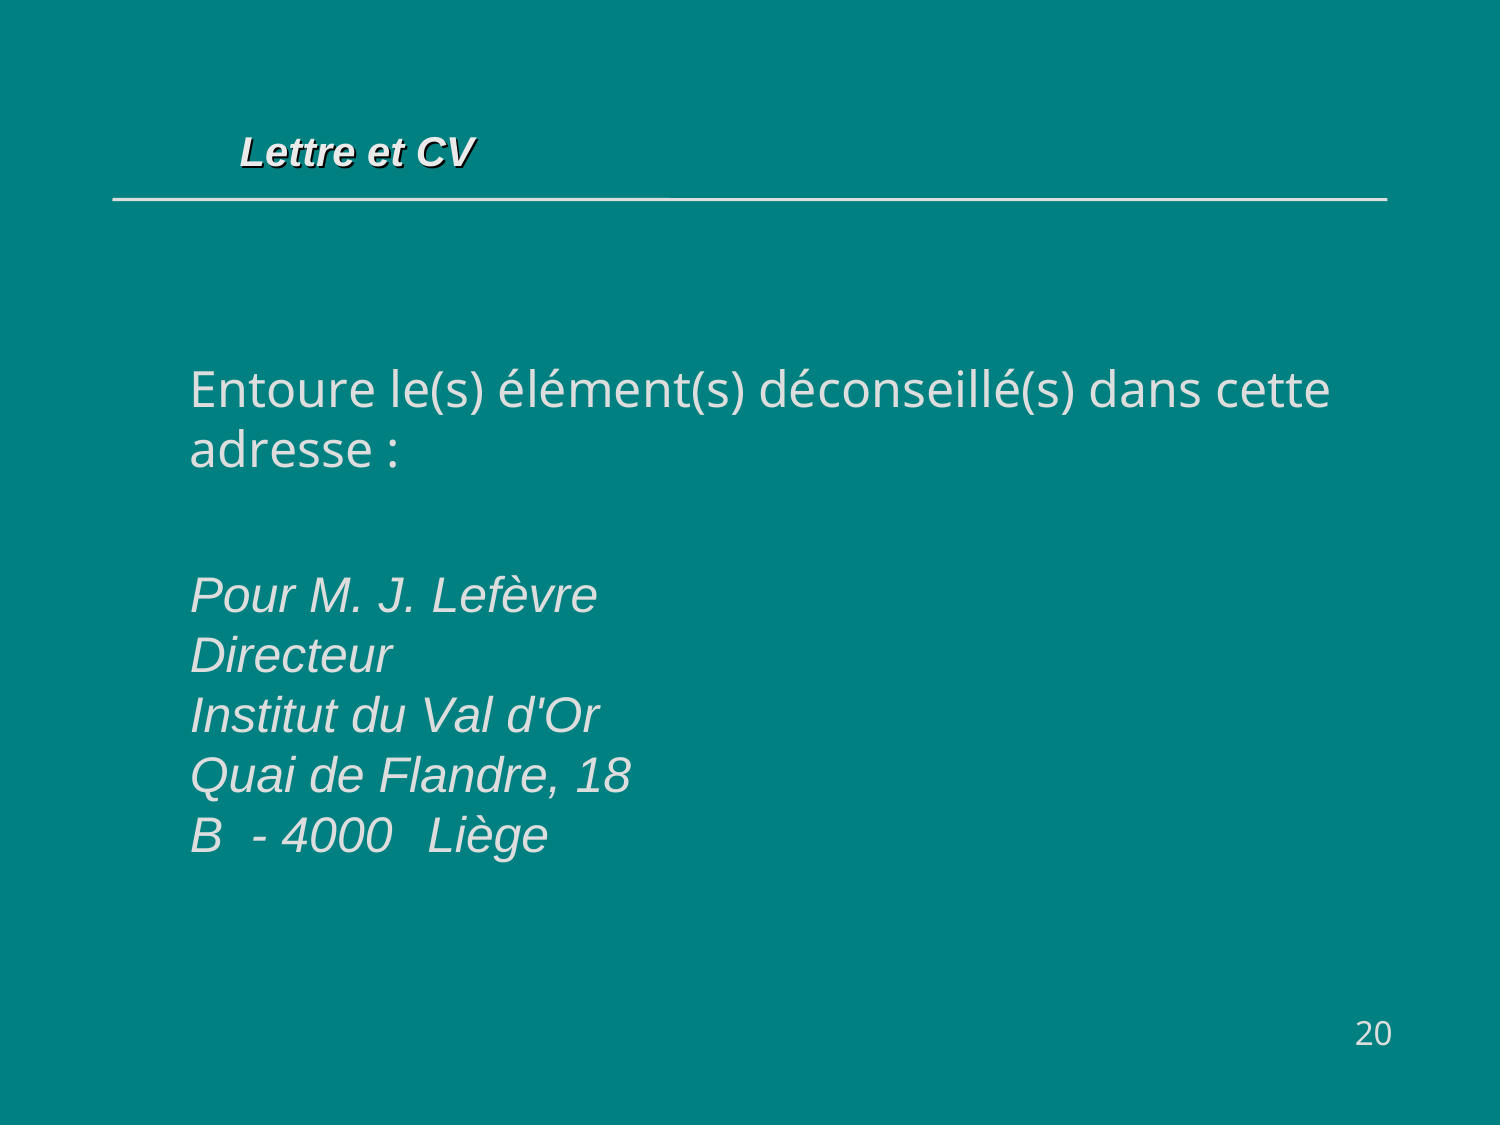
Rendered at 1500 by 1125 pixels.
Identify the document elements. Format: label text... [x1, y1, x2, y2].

text_box Lettre et CV [224, 116, 490, 183]
text_box Entoure le(s) élément(s) déconseillé(s) dans cette adresse : Pour M. J. Lefèvre Directeur Institut du Val d'Or Quai de Flandre, 18 B - 4000 Liège [174, 349, 1376, 871]
